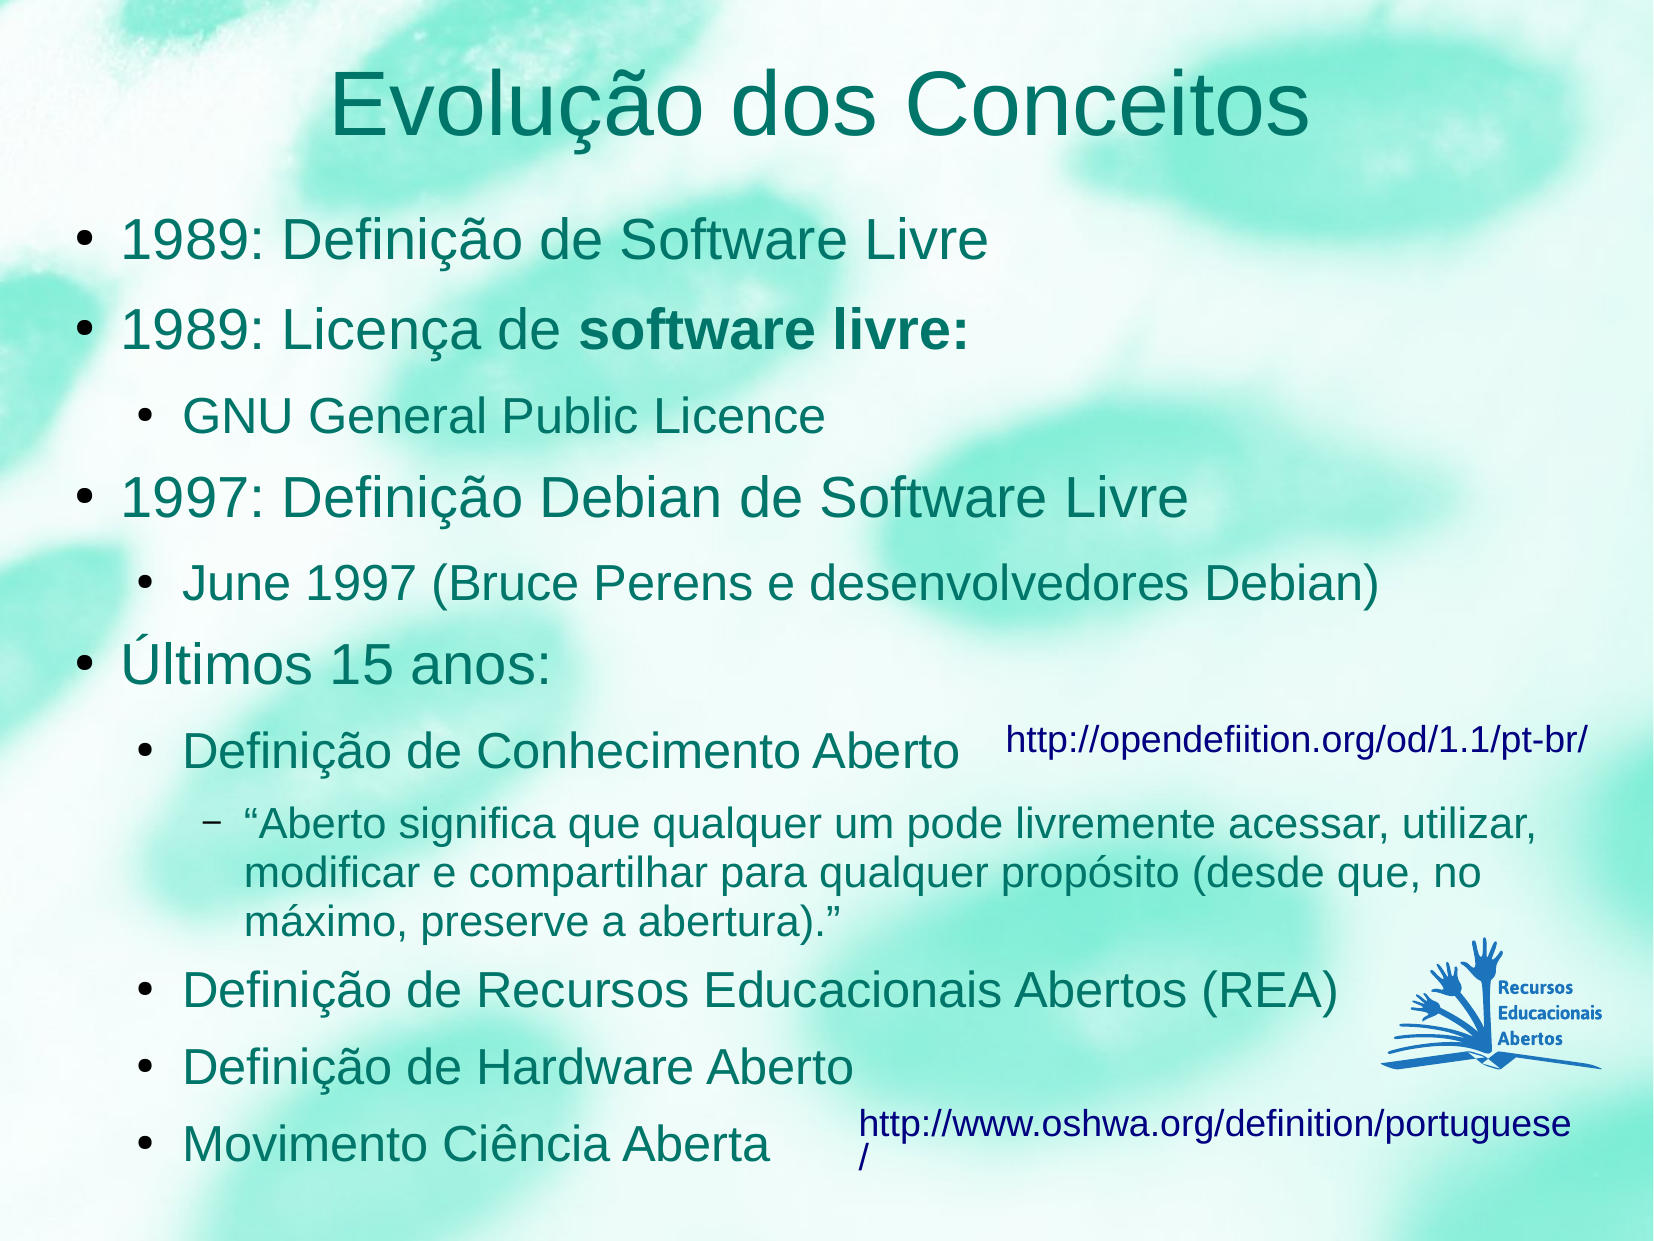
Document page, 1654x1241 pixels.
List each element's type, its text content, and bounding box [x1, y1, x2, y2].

text_box http://opendefiition.org/od/1.1/pt-br/ [990, 710, 1625, 768]
list 1989: Definição de Software Livre 1989: Licença de software livre: GNU General Public Licence 1997: Definição Debian de Software Livre June 1997 (Bruce Perens e desenvolvedores Debian) Últimos 15 anos: Definição de Conhecimento Aberto “Aberto significa que qualquer um pode livremente acessar, utilizar, modificar e compartilhar para qualquer propósito (desde que, no máximo, preserve a abertura).” Definição de Recursos Educacionais Abertos (REA) Definição de Hardware Aberto Movimento Ciência Aberta [59, 206, 1565, 1182]
title Evolução dos Conceitos [76, 0, 1565, 206]
text_box http://www.oshwa.org/definition/portuguese/ [843, 1094, 1595, 1152]
picture [0, 0, 1654, 1241]
